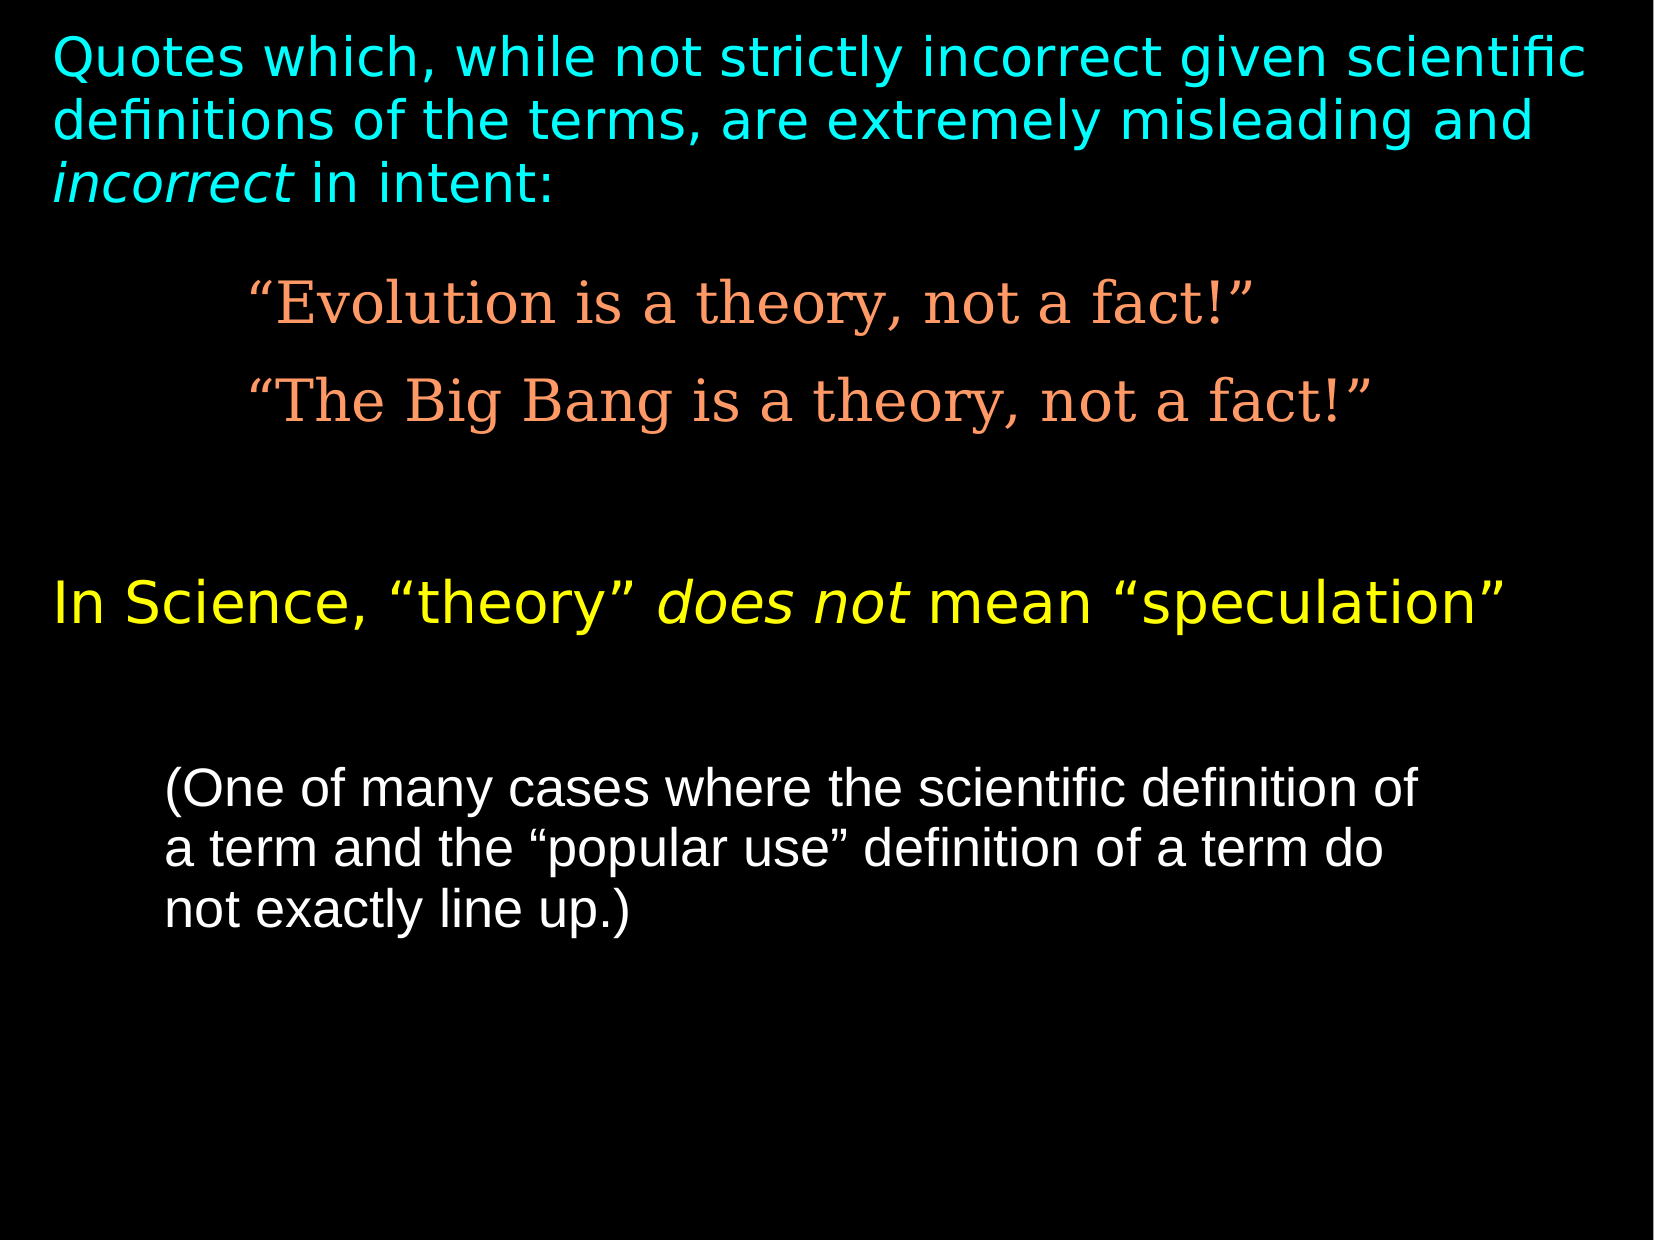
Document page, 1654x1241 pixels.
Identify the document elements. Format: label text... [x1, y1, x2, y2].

text_box Quotes which, while not strictly incorrect given scientific definitions of the terms, are extremely misleading and incorrect in intent: [37, 18, 1613, 223]
text_box In Science, “theory” does not mean “speculation” [37, 562, 1523, 646]
text_box (One of many cases where the scientific definition of a term and the “popular use” definition of a term do not exactly line up.) [150, 750, 1463, 947]
text_box “Evolution is a theory, not a fact!” “The Big Bang is a theory, not a fact!” [230, 262, 1369, 443]
